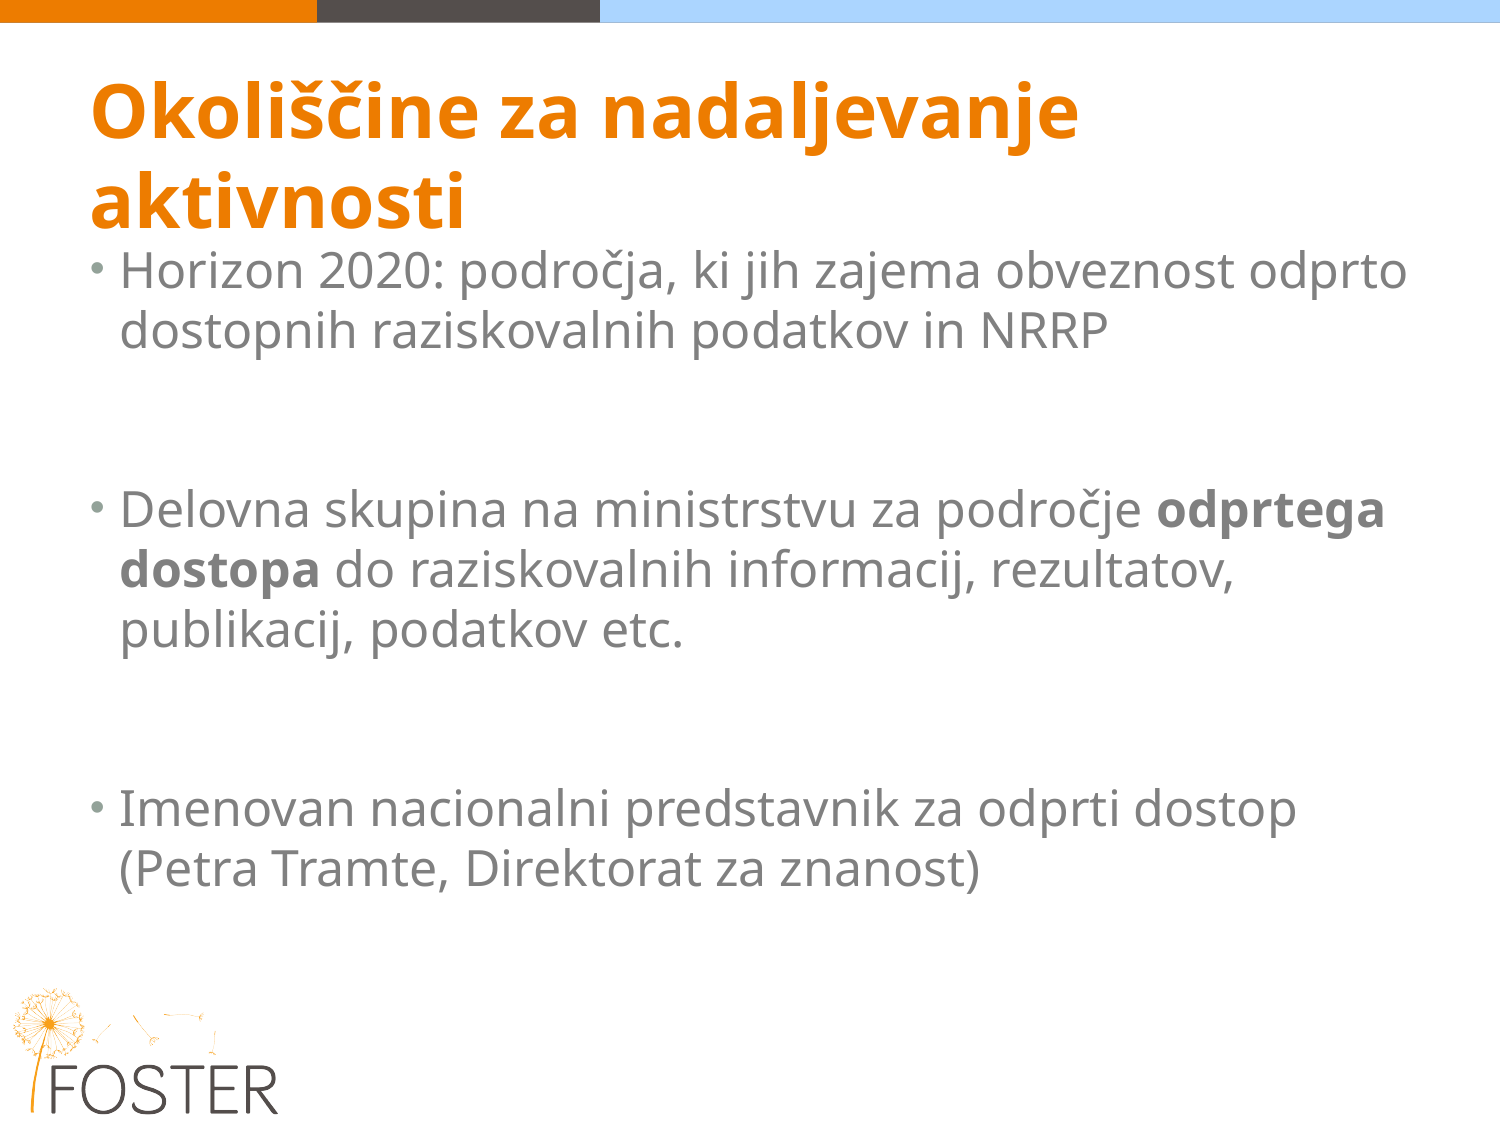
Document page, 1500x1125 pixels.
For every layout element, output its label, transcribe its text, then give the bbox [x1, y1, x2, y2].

picture [13, 988, 278, 1125]
title Okoliščine za nadaljevanje aktivnosti [75, 55, 1425, 219]
list Horizon 2020: področja, ki jih zajema obveznost odprto dostopnih raziskovalnih podatkov in NRRP Delovna skupina na ministrstvu za področje odprtega dostopa do raziskovalnih informacij, rezultatov, publikacij, podatkov etc. Imenovan nacionalni predstavnik za odprti dostop (Petra Tramte, Direktorat za znanost) [75, 230, 1425, 1031]
